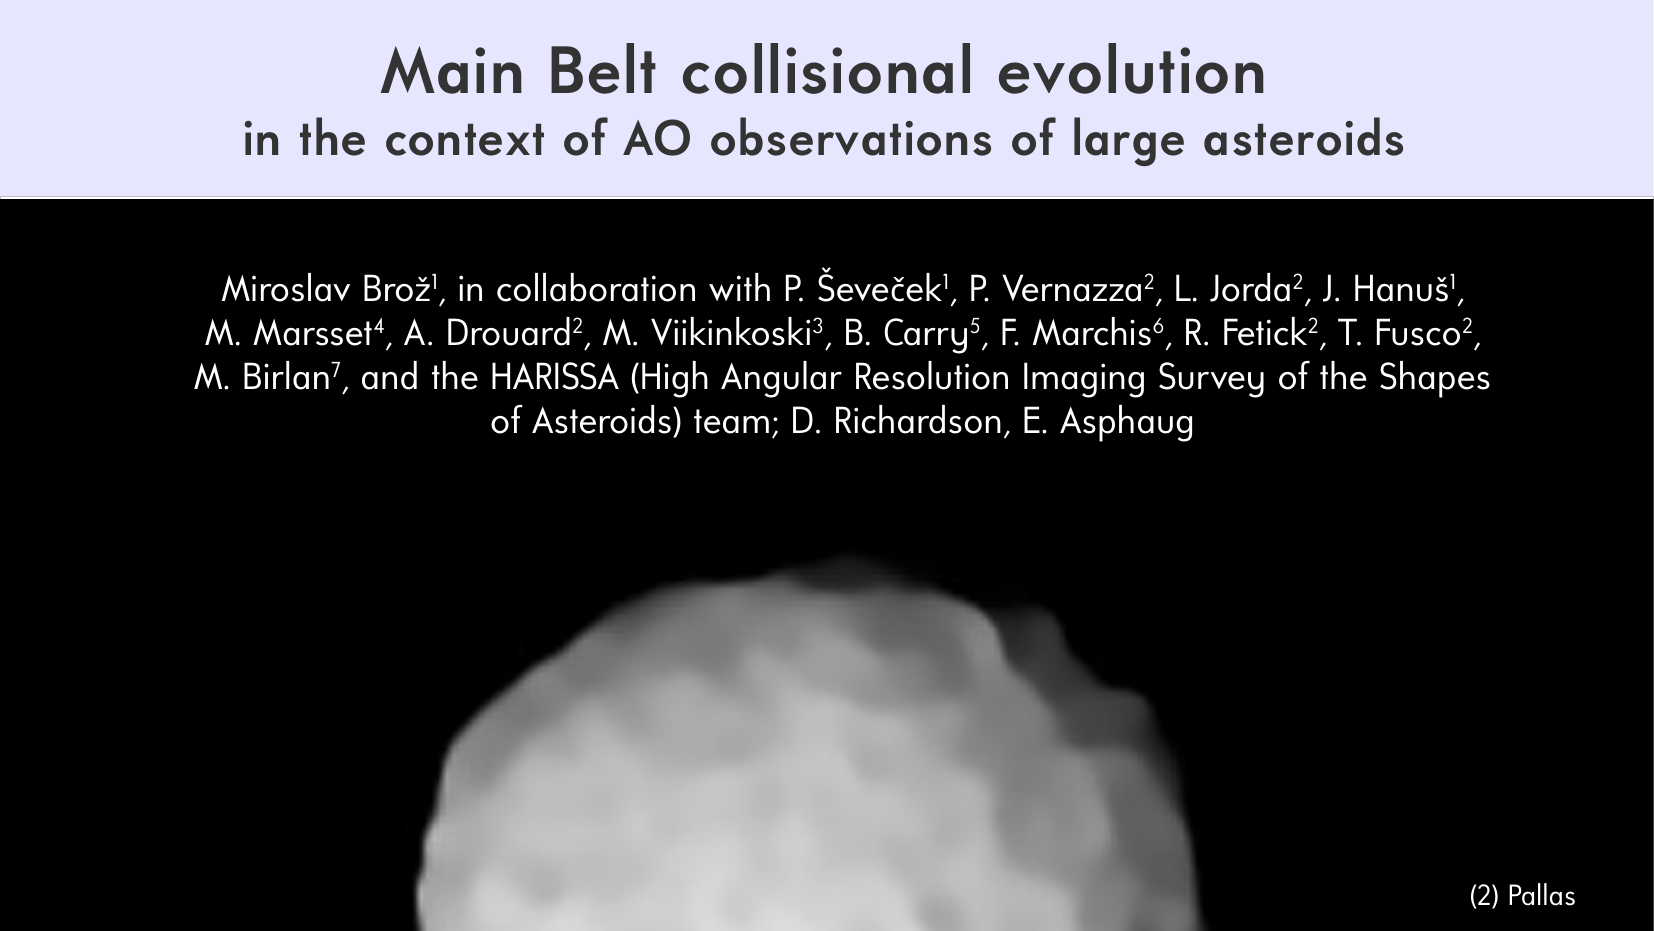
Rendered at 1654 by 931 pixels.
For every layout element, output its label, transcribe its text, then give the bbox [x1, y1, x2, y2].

text_box Miroslav Brož1, in collaboration with P. Ševeček1, P. Vernazza2, L. Jorda2, J. Hanuš1, M. Marsset4, A. Drouard2, M. Viikinkoski3, B. Carry5, F. Marchis6, R. Fetick2, T. Fusco2, M. Birlan7, and the HARISSA (High Angular Resolution Imaging Survey of the Shapes of Asteroids) team; D. Richardson, E. Asphaug [149, 258, 1537, 450]
picture [0, 199, 1654, 931]
title Main Belt collisional evolution in the context of AO observations of large asteroids [75, 0, 1575, 220]
text_box (2) Pallas [1455, 870, 1592, 919]
